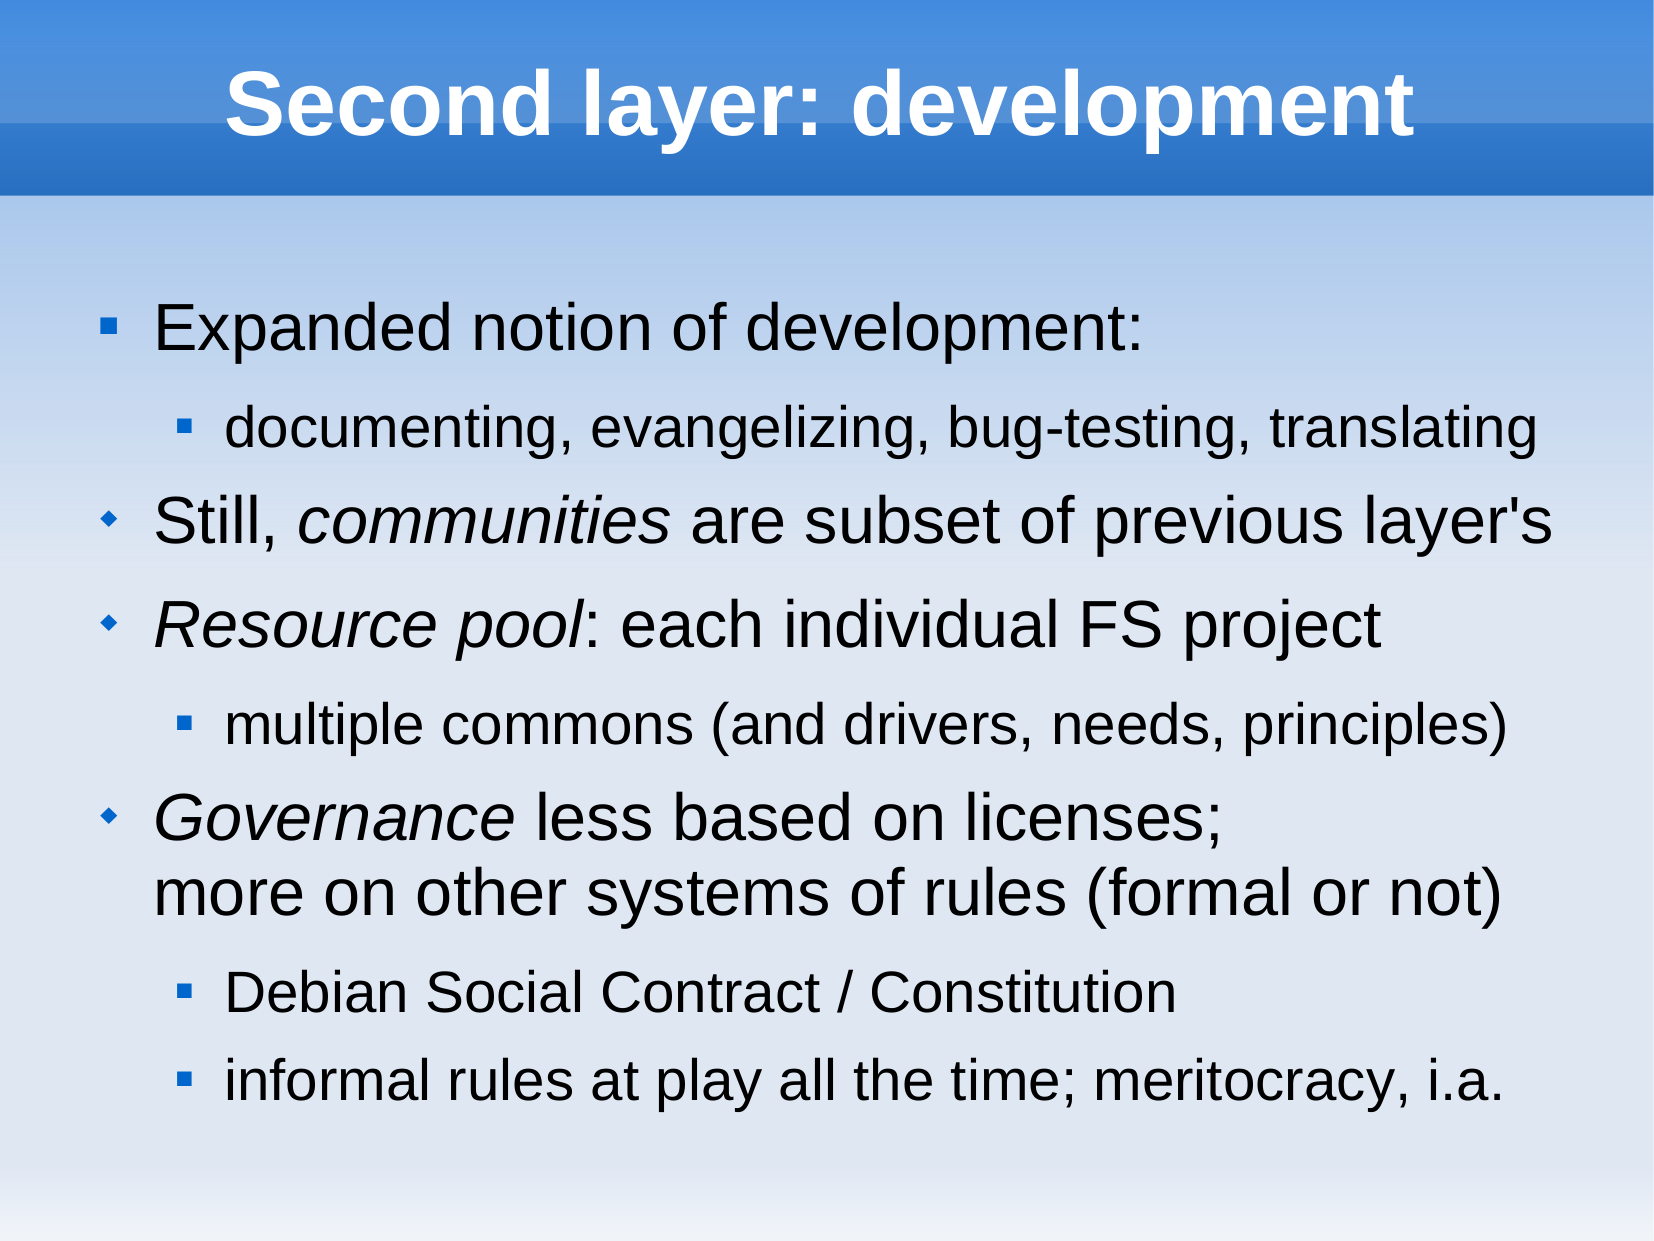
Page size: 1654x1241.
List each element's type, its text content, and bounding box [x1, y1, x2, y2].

list Expanded notion of development: documenting, evangelizing, bug-testing, translating Still, communities are subset of previous layer's Resource pool: each individual FS project multiple commons (and drivers, needs, principles) Governance less based on licenses; more on other systems of rules (formal or not) Debian Social Contract / Constitution informal rules at play all the time; meritocracy, i.a. [82, 290, 1571, 1114]
picture [0, 0, 1654, 1241]
title Second layer: development [76, 0, 1565, 208]
